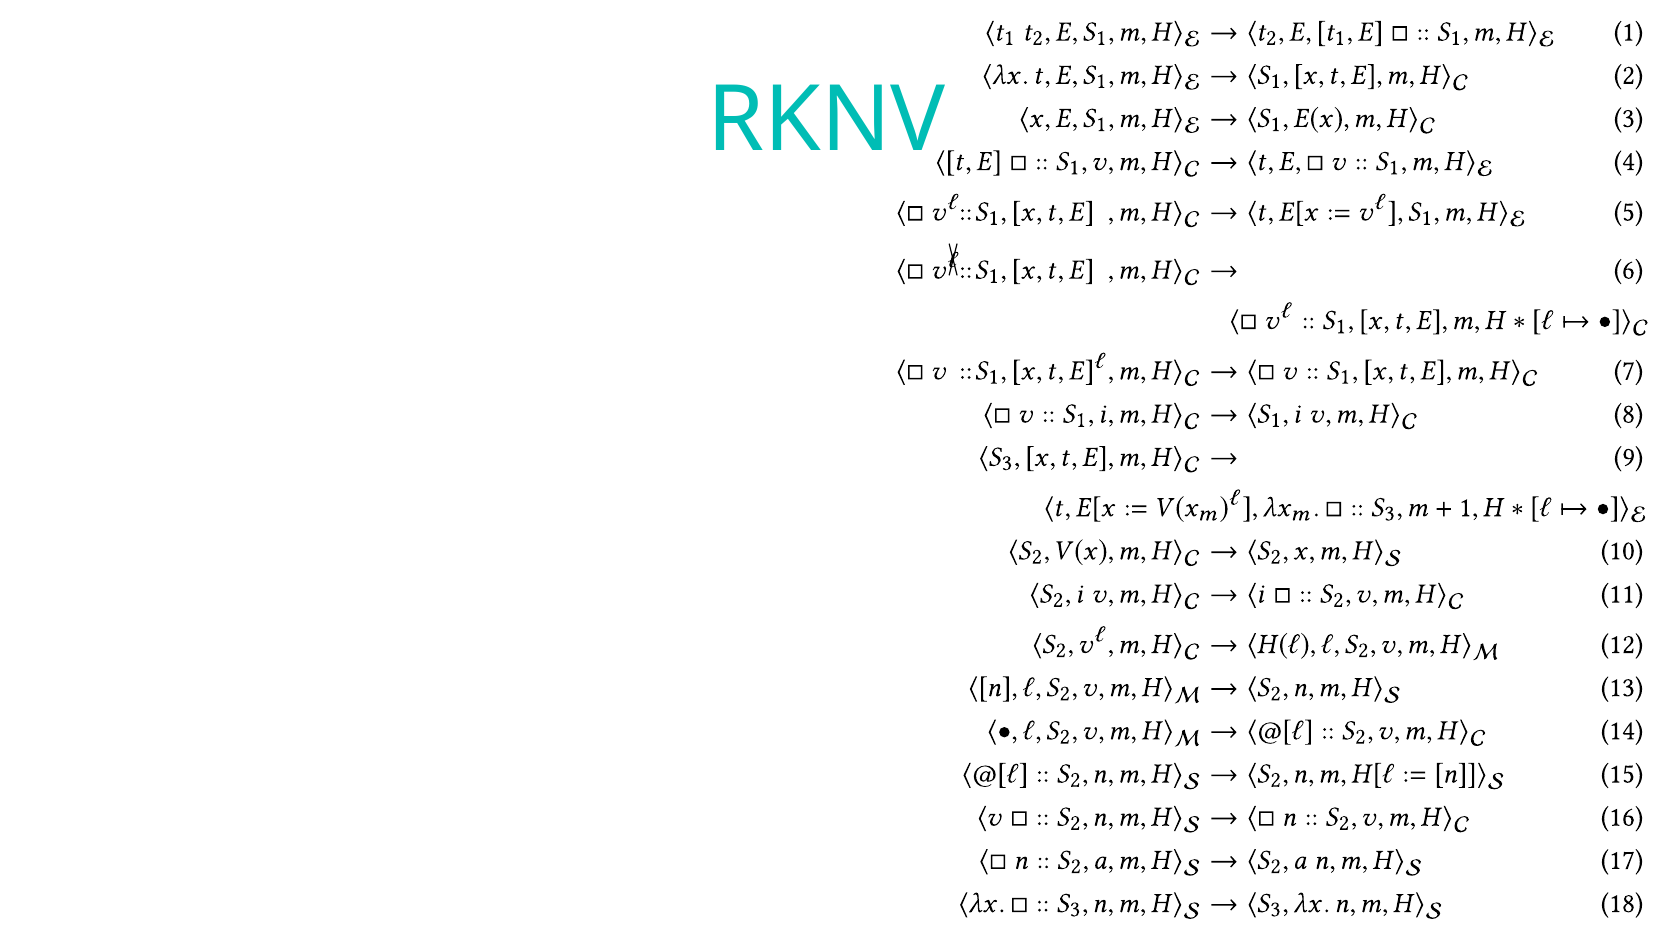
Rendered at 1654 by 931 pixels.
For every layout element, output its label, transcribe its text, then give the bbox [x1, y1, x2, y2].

title RKNV [82, 37, 897, 193]
picture [897, 20, 1648, 919]
